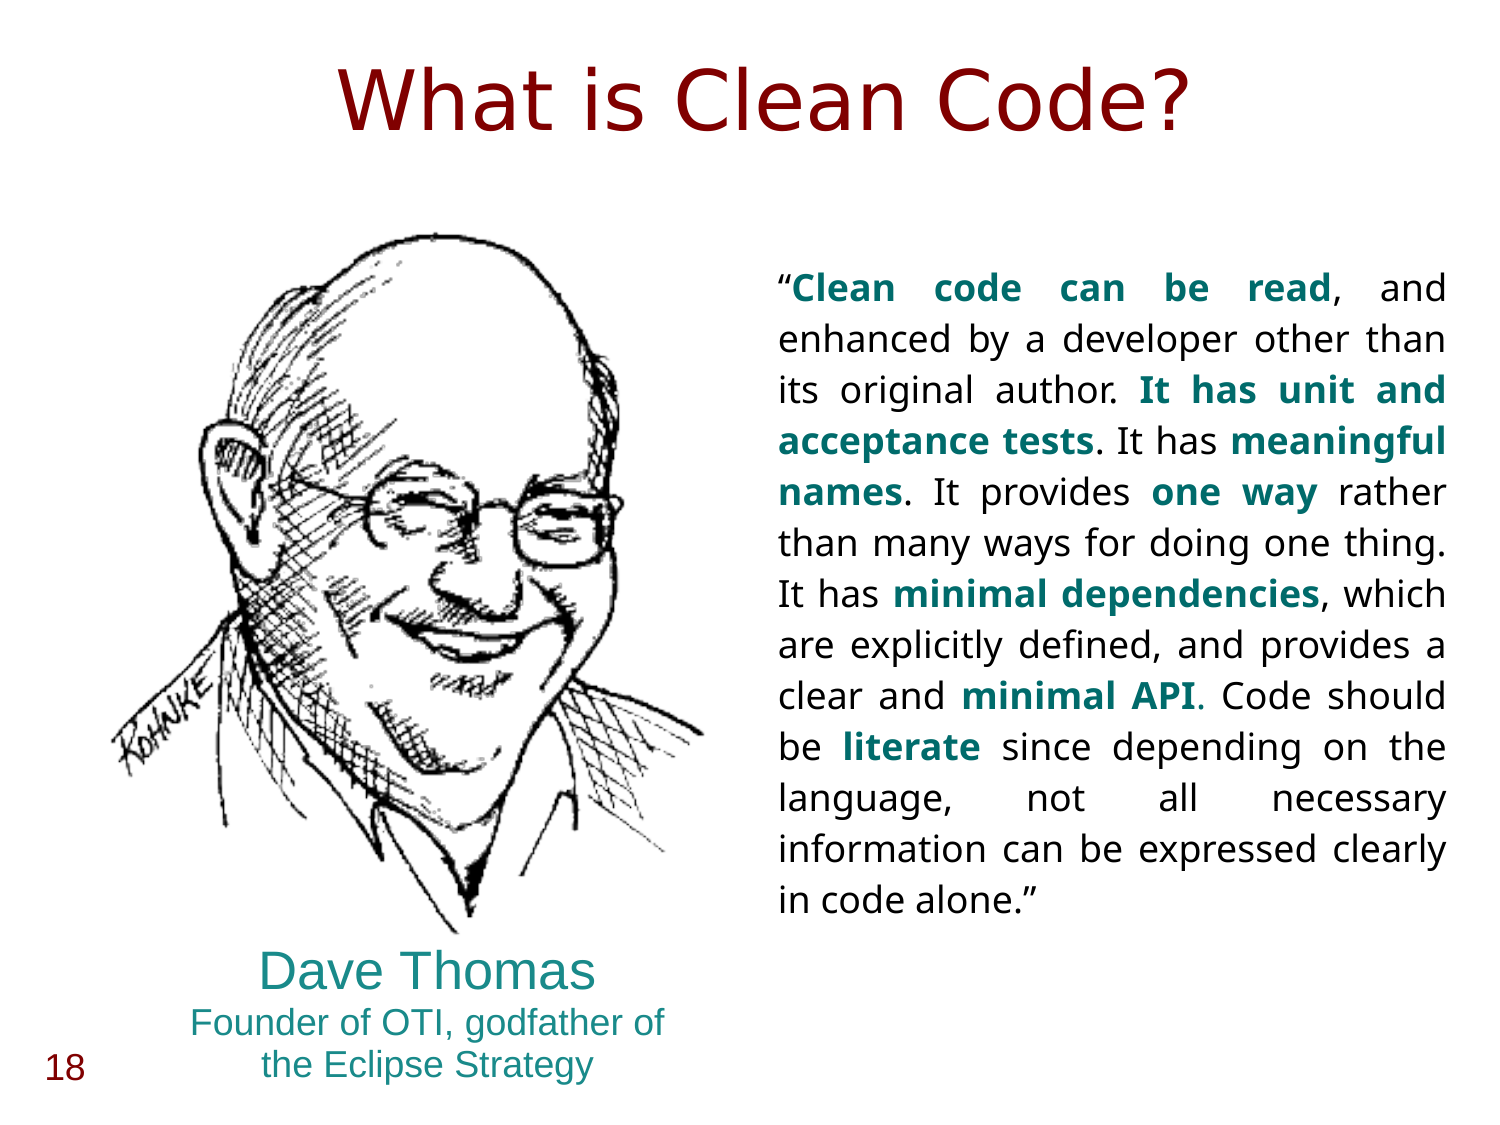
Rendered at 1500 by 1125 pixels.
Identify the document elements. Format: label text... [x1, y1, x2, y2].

picture [85, 206, 739, 950]
title What is Clean Code? [70, 27, 1459, 178]
text_box Dave Thomas Founder of OTI, godfather of the Eclipse Strategy [87, 933, 768, 1093]
list “Clean code can be read, and enhanced by a developer other than its original author. It has unit and acceptance tests. It has meaningful names. It provides one way rather than many ways for doing one thing. It has minimal dependencies, which are explicitly defined, and provides a clear and minimal API. Code should be literate since depending on the language, not all necessary information can be expressed clearly in code alone.” [777, 261, 1448, 1004]
